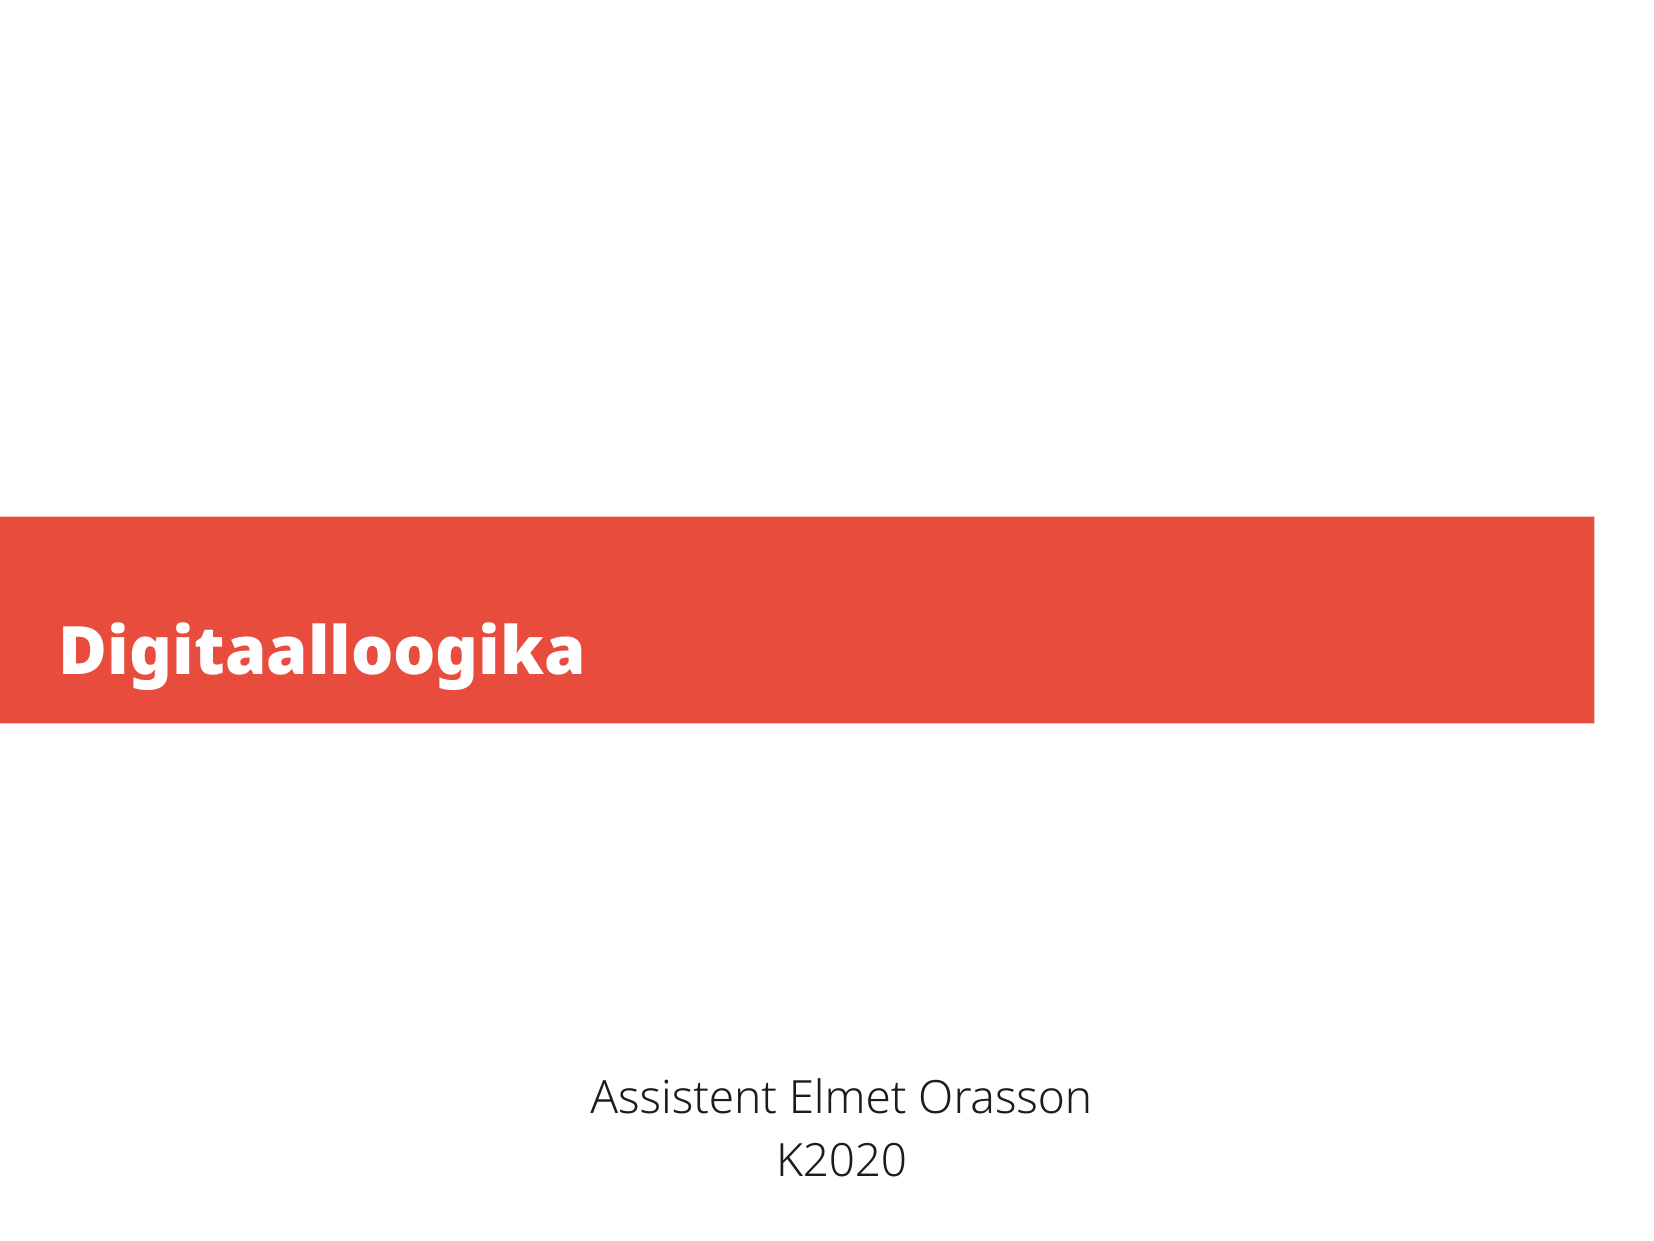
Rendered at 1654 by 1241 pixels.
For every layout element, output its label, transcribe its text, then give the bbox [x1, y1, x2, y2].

subtitle Assistent Elmet Orasson K2020 [88, 1065, 1595, 1182]
title Digitaalloogika [59, 546, 1595, 694]
